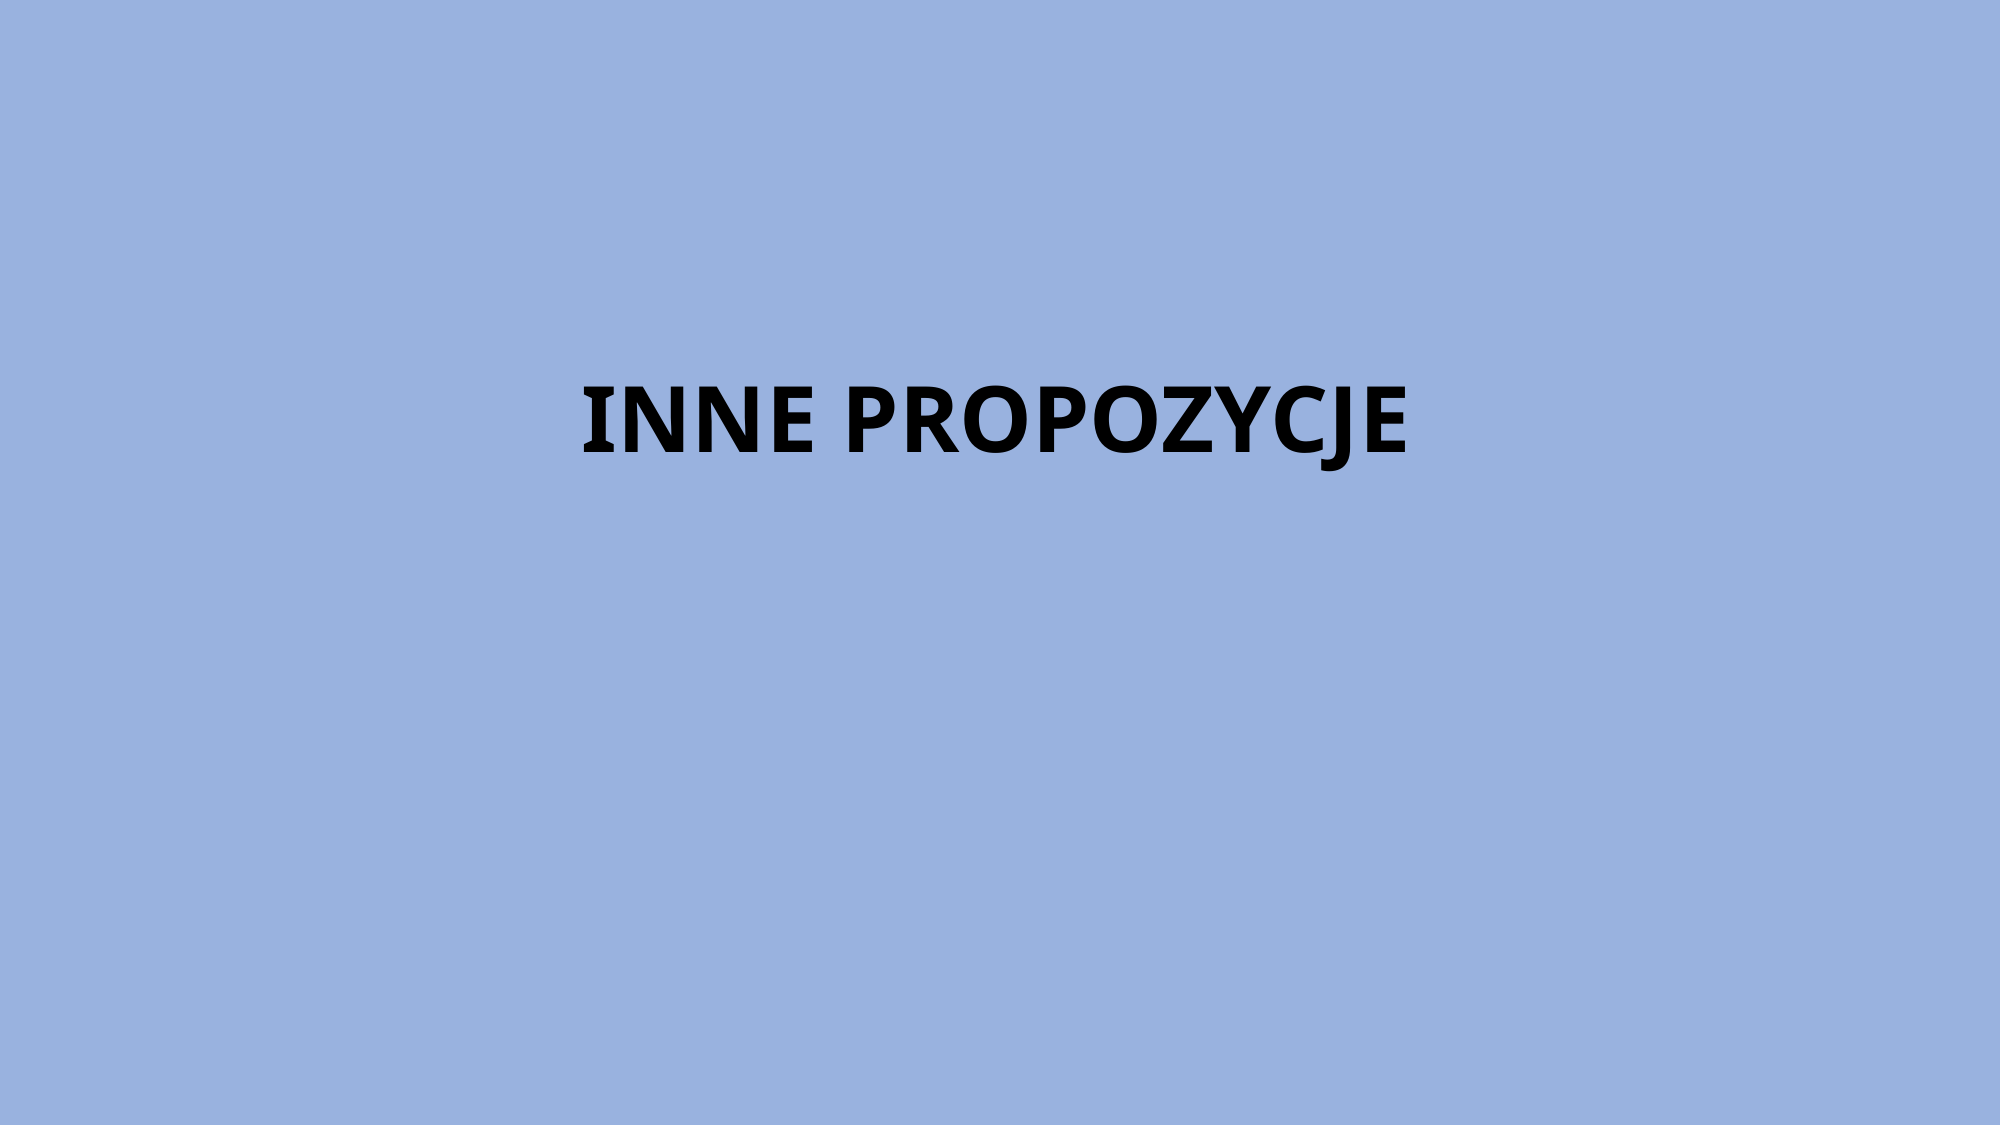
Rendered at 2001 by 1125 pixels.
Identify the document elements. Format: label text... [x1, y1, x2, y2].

title INNE PROPOZYCJE [145, 365, 1871, 584]
